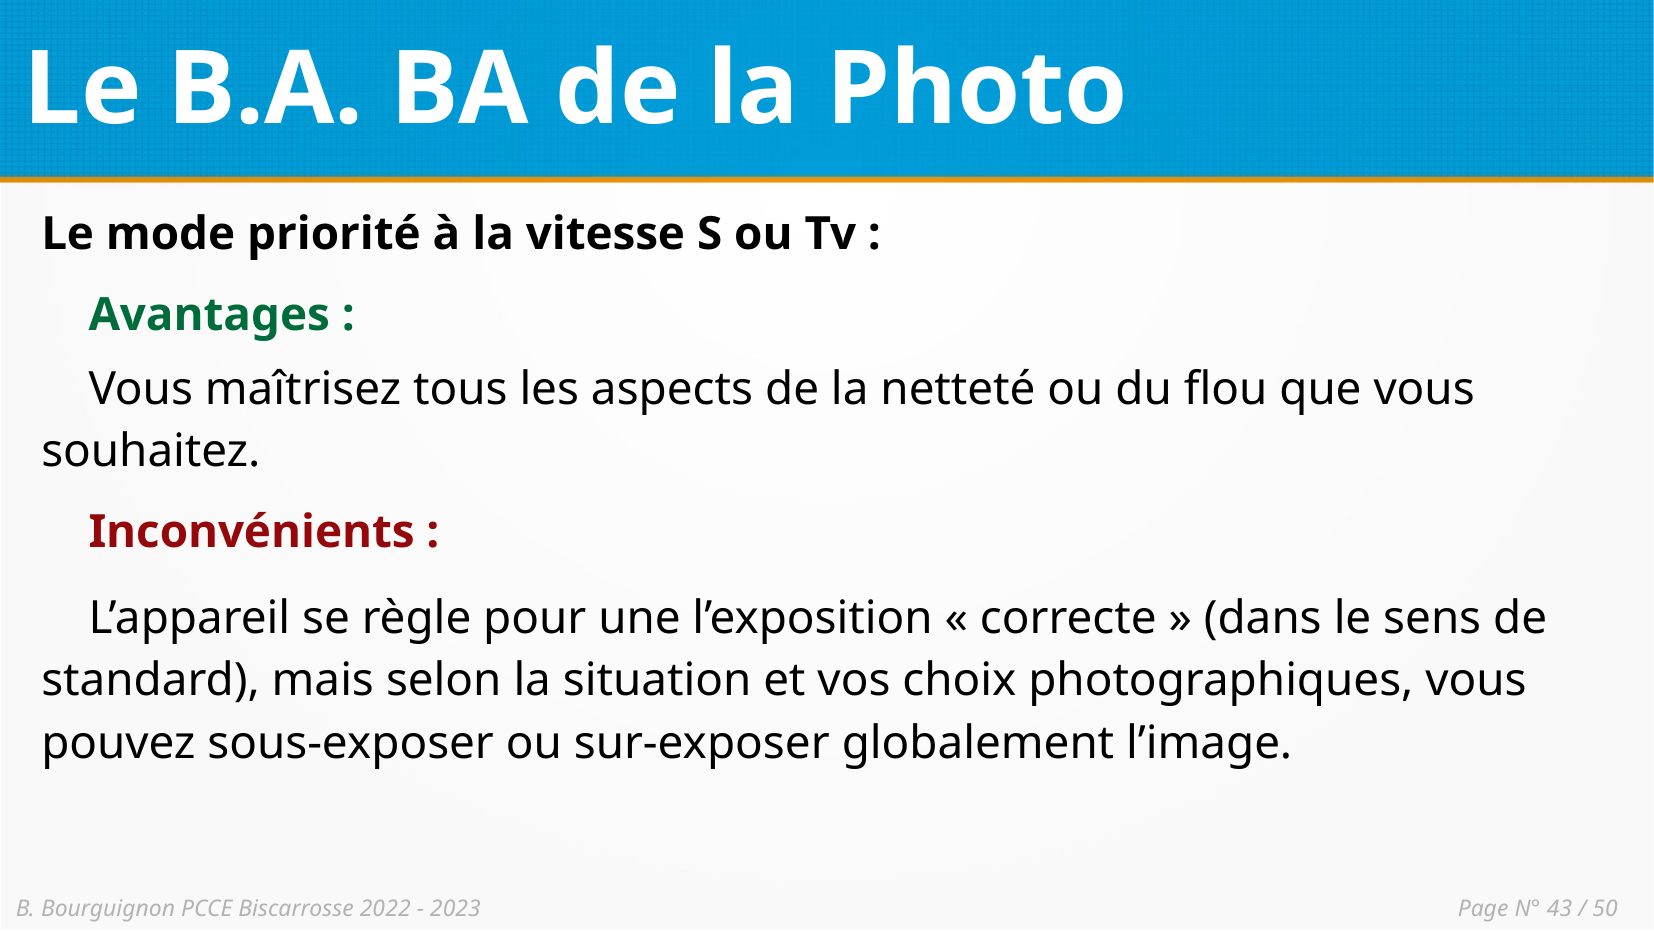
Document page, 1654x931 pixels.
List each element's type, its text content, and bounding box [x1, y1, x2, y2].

picture [0, 175, 1654, 931]
text_box Le mode priorité à la vitesse S ou Tv : Avantages : Vous maîtrisez tous les aspects de la netteté ou du flou que vous souhaitez. Inconvénients : L’appareil se règle pour une l’exposition « correcte » (dans le sens de standard), mais selon la situation et vos choix photographiques, vous pouvez sous-exposer ou sur-exposer globalement l’image. [35, 194, 1607, 840]
title Le B.A. BA de la Photo [23, 11, 1630, 154]
